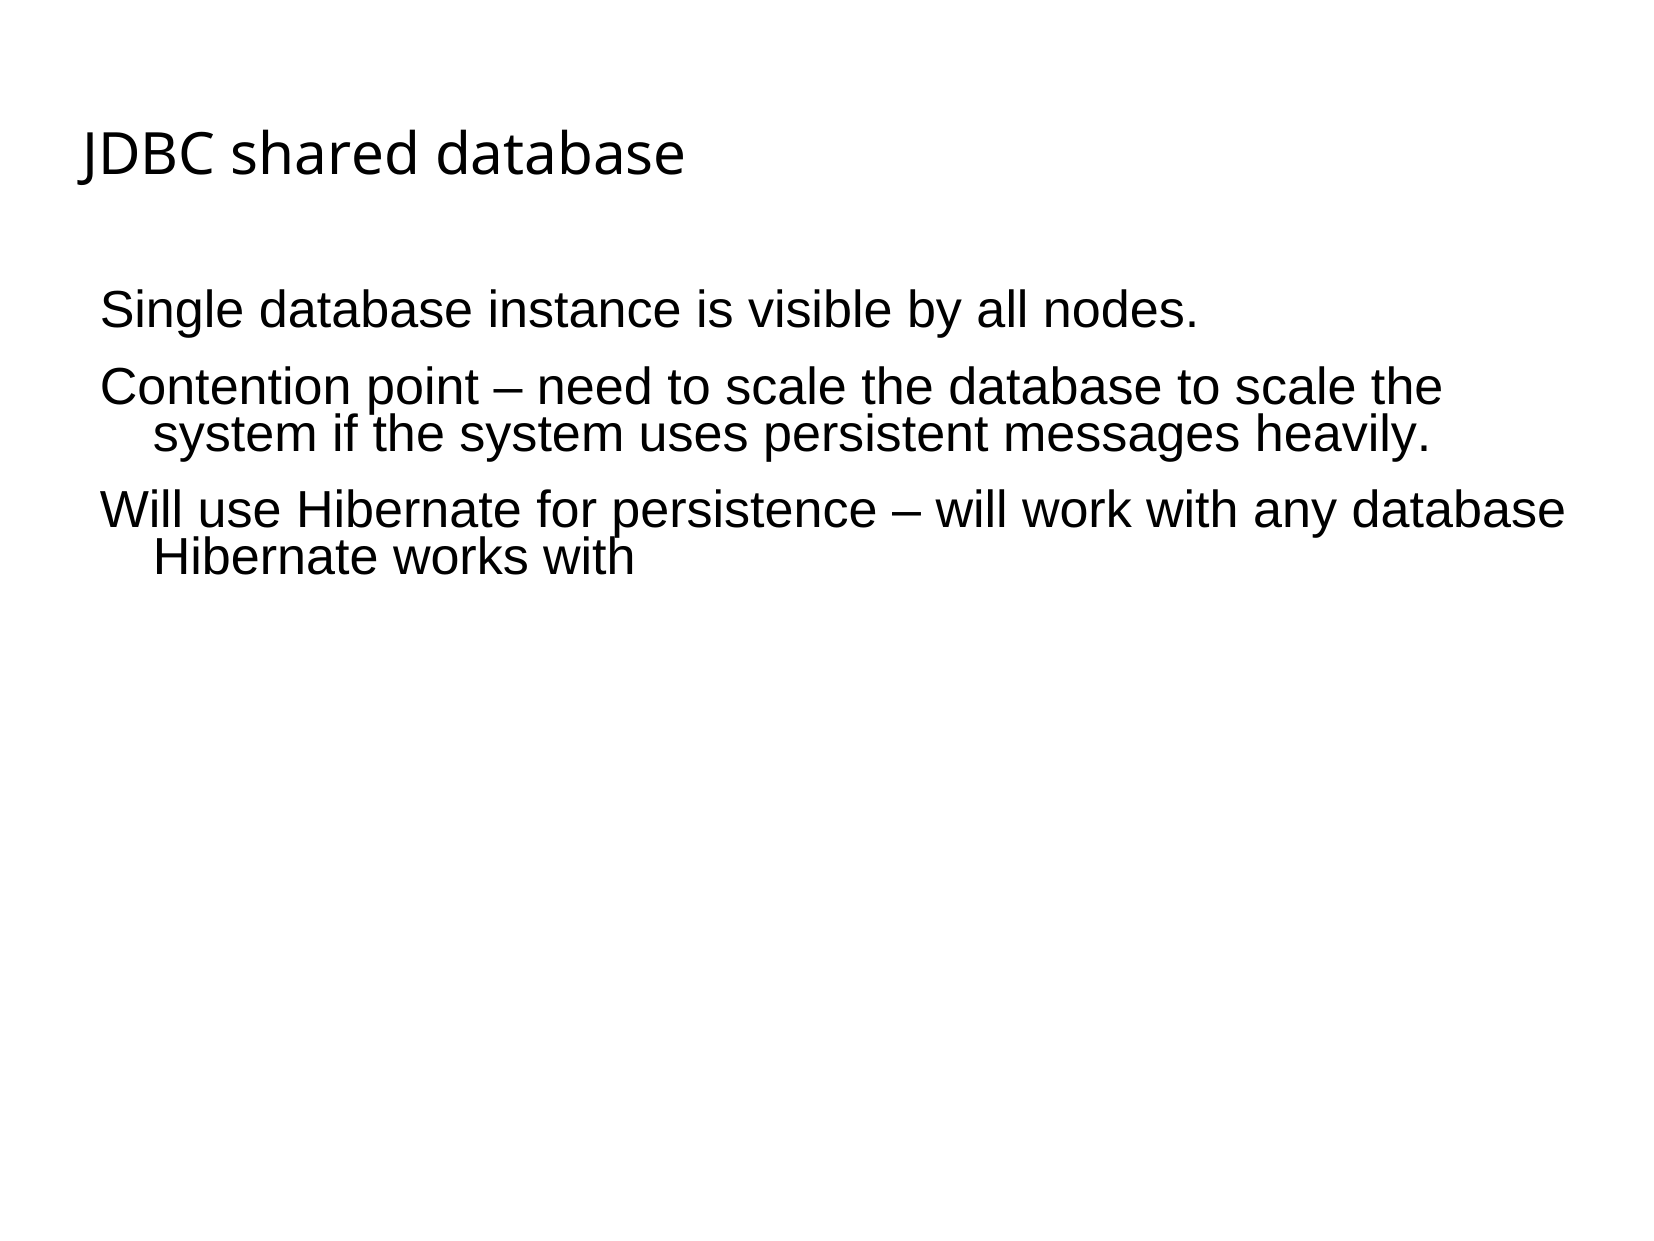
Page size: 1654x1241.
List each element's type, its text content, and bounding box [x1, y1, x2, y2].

list Single database instance is visible by all nodes. Contention point – need to scale the database to scale the system if the system uses persistent messages heavily. Will use Hibernate for persistence – will work with any database Hibernate works with [82, 290, 1571, 1094]
title JDBC shared database [82, 56, 1571, 249]
